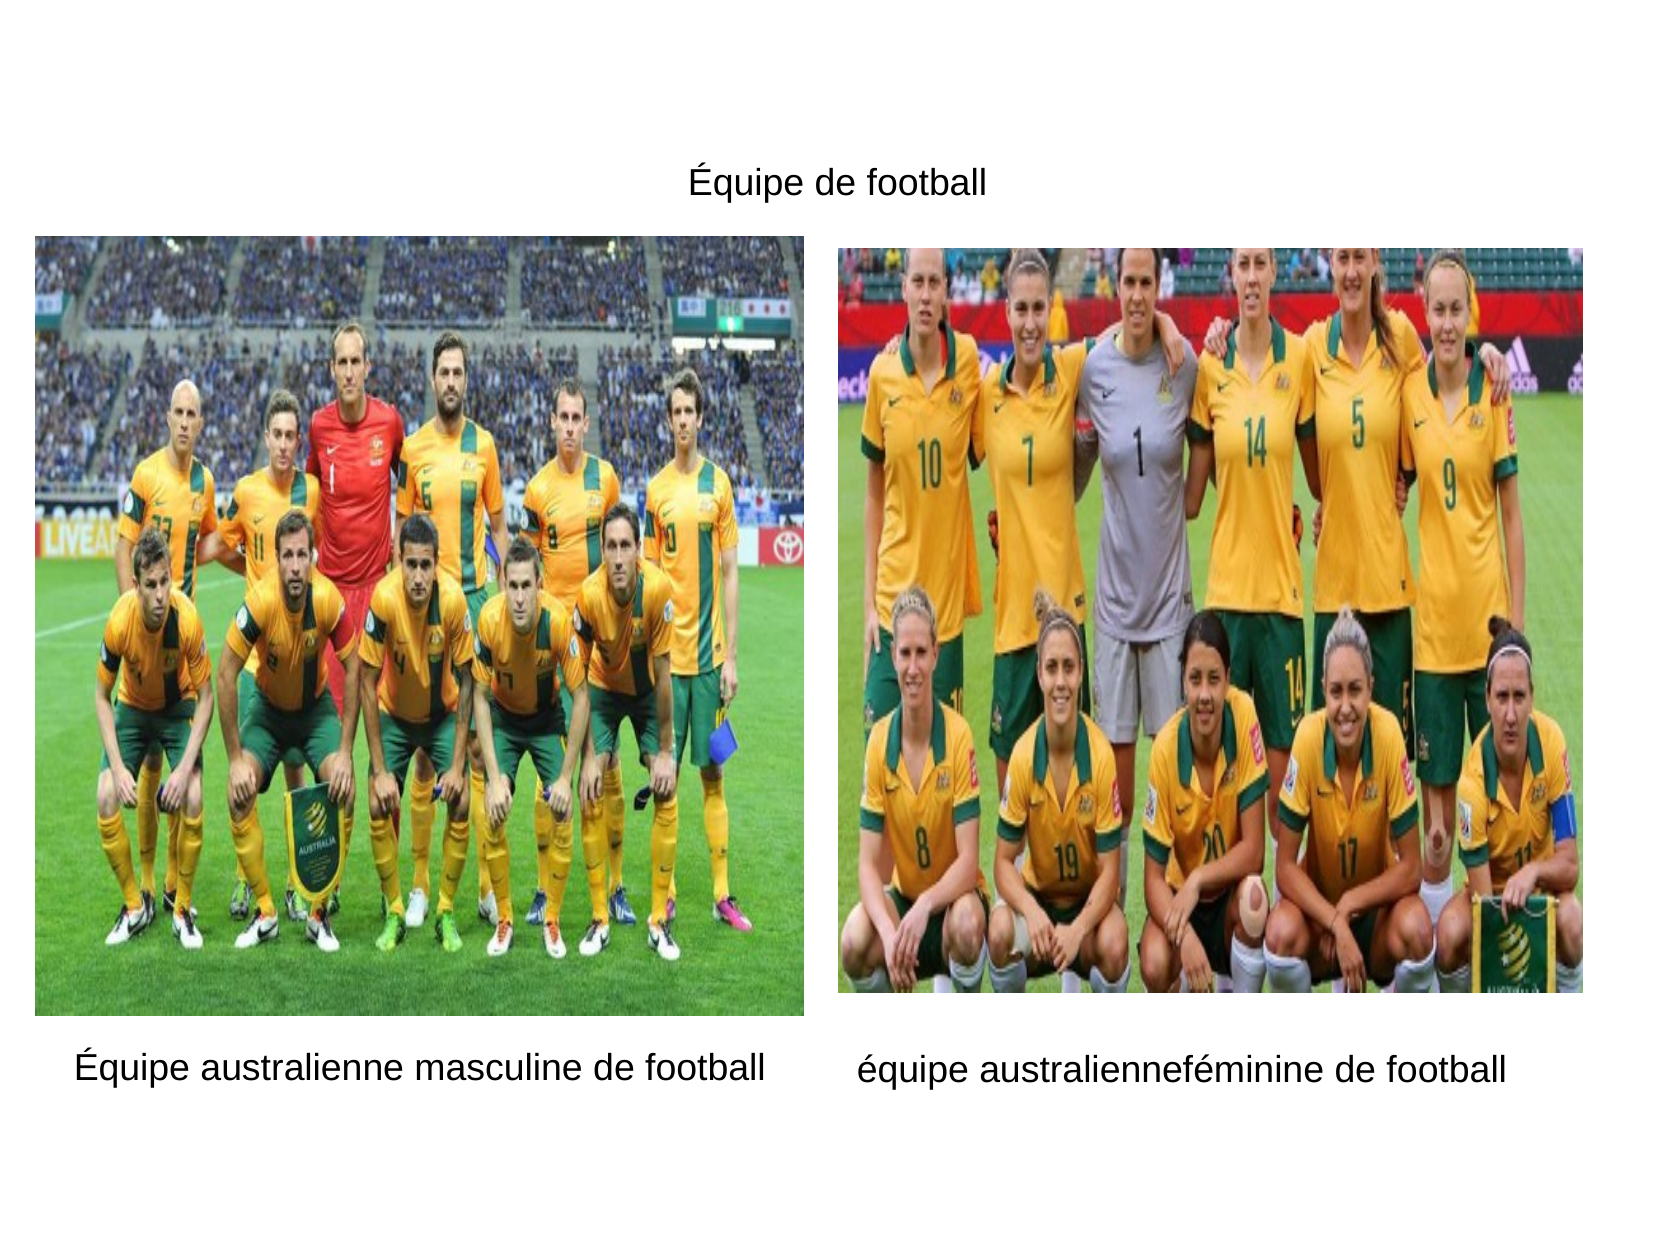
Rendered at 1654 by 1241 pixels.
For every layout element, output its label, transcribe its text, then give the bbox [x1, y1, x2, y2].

text_box équipe australienneféminine de football [842, 1041, 1535, 1099]
picture [838, 248, 1583, 993]
picture [35, 236, 804, 1016]
text_box Équipe de football [673, 153, 1003, 211]
text_box Équipe australienne masculine de football [59, 1039, 792, 1097]
